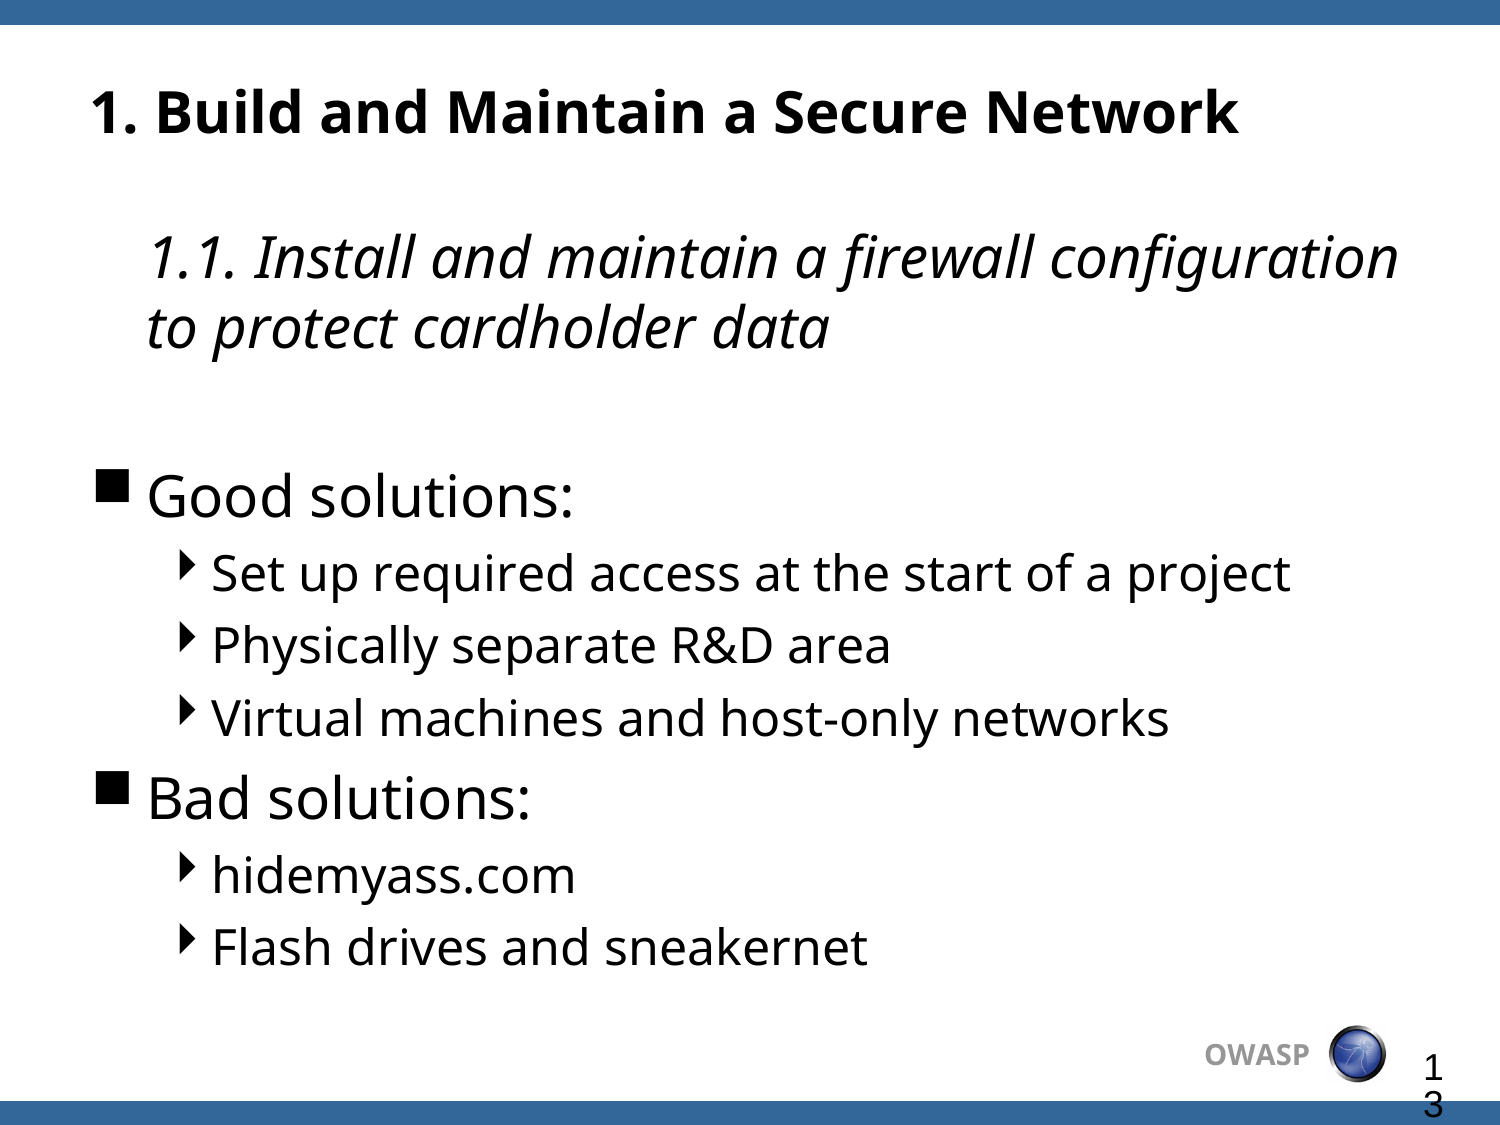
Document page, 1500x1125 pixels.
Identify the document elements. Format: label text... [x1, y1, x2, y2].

picture [1325, 1024, 1388, 1083]
list 1.1. Install and maintain a firewall configuration to protect cardholder data Good solutions: Set up required access at the start of a project Physically separate R&D area Virtual machines and host-only networks Bad solutions: hidemyass.com Flash drives and sneakernet [75, 212, 1426, 1005]
title 1. Build and Maintain a Secure Network [75, 32, 1426, 189]
